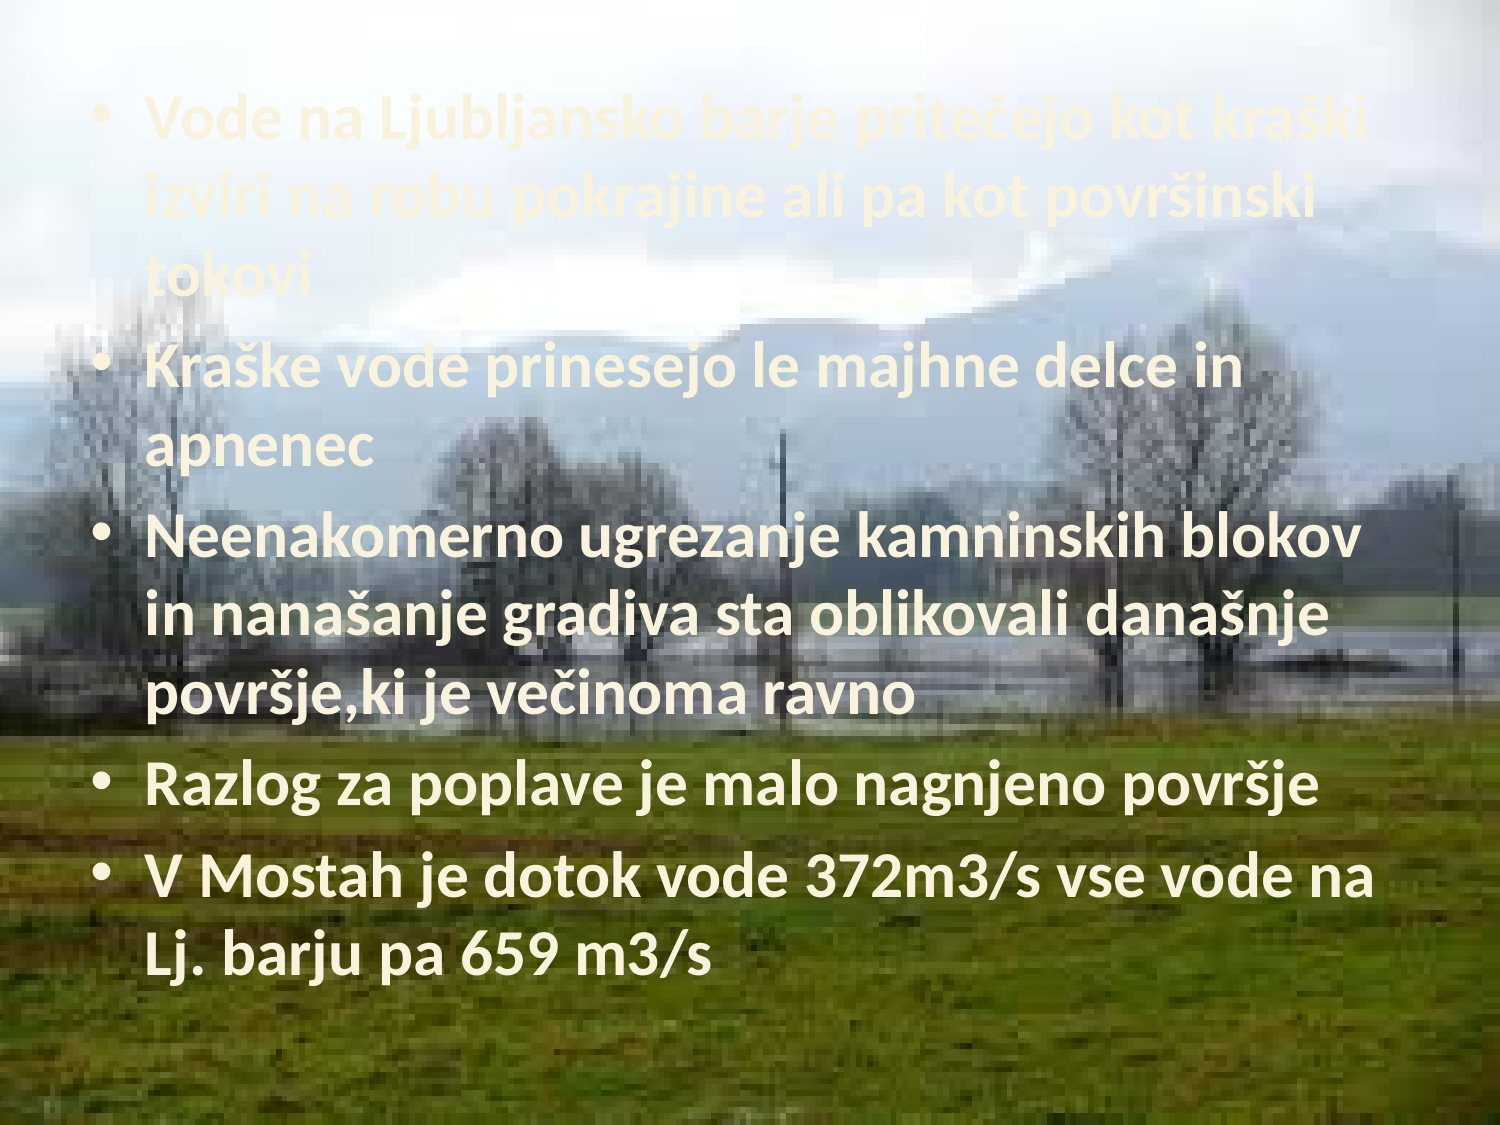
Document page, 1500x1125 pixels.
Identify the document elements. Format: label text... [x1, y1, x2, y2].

list Vode na Ljubljansko barje pritečejo kot kraški izviri na robu pokrajine ali pa kot površinski tokovi Kraške vode prinesejo le majhne delce in apnenec Neenakomerno ugrezanje kamninskih blokov in nanašanje gradiva sta oblikovali današnje površje,ki je večinoma ravno Razlog za poplave je malo nagnjeno površje V Mostah je dotok vode 372m3/s vse vode na Lj. barju pa 659 m3/s [75, 66, 1425, 1005]
picture [0, 0, 1500, 1125]
